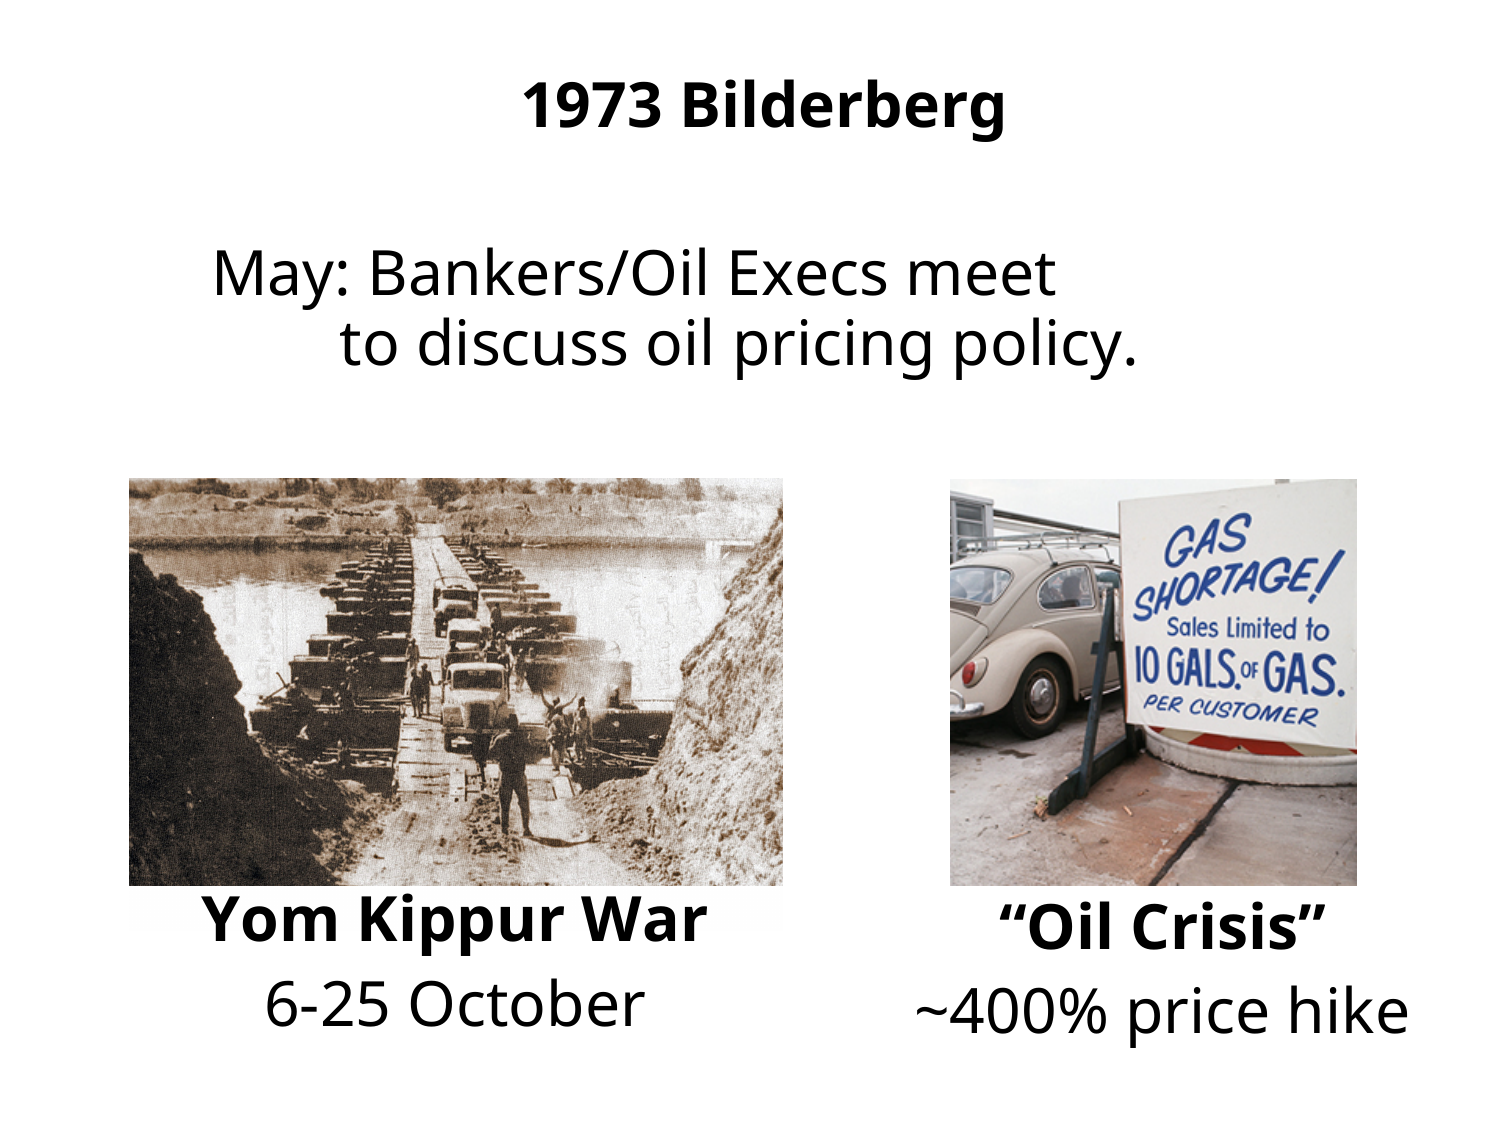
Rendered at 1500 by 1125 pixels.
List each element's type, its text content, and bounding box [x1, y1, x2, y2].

picture [129, 478, 783, 878]
text_box “Oil Crisis” ~400% price hike [861, 885, 1465, 1060]
picture [950, 479, 1357, 885]
text_box Yom Kippur War 6-25 October [51, 878, 860, 1053]
text_box 1973 Bilderberg May: Bankers/Oil Execs meet to discuss oil pricing policy. [175, 64, 1306, 477]
